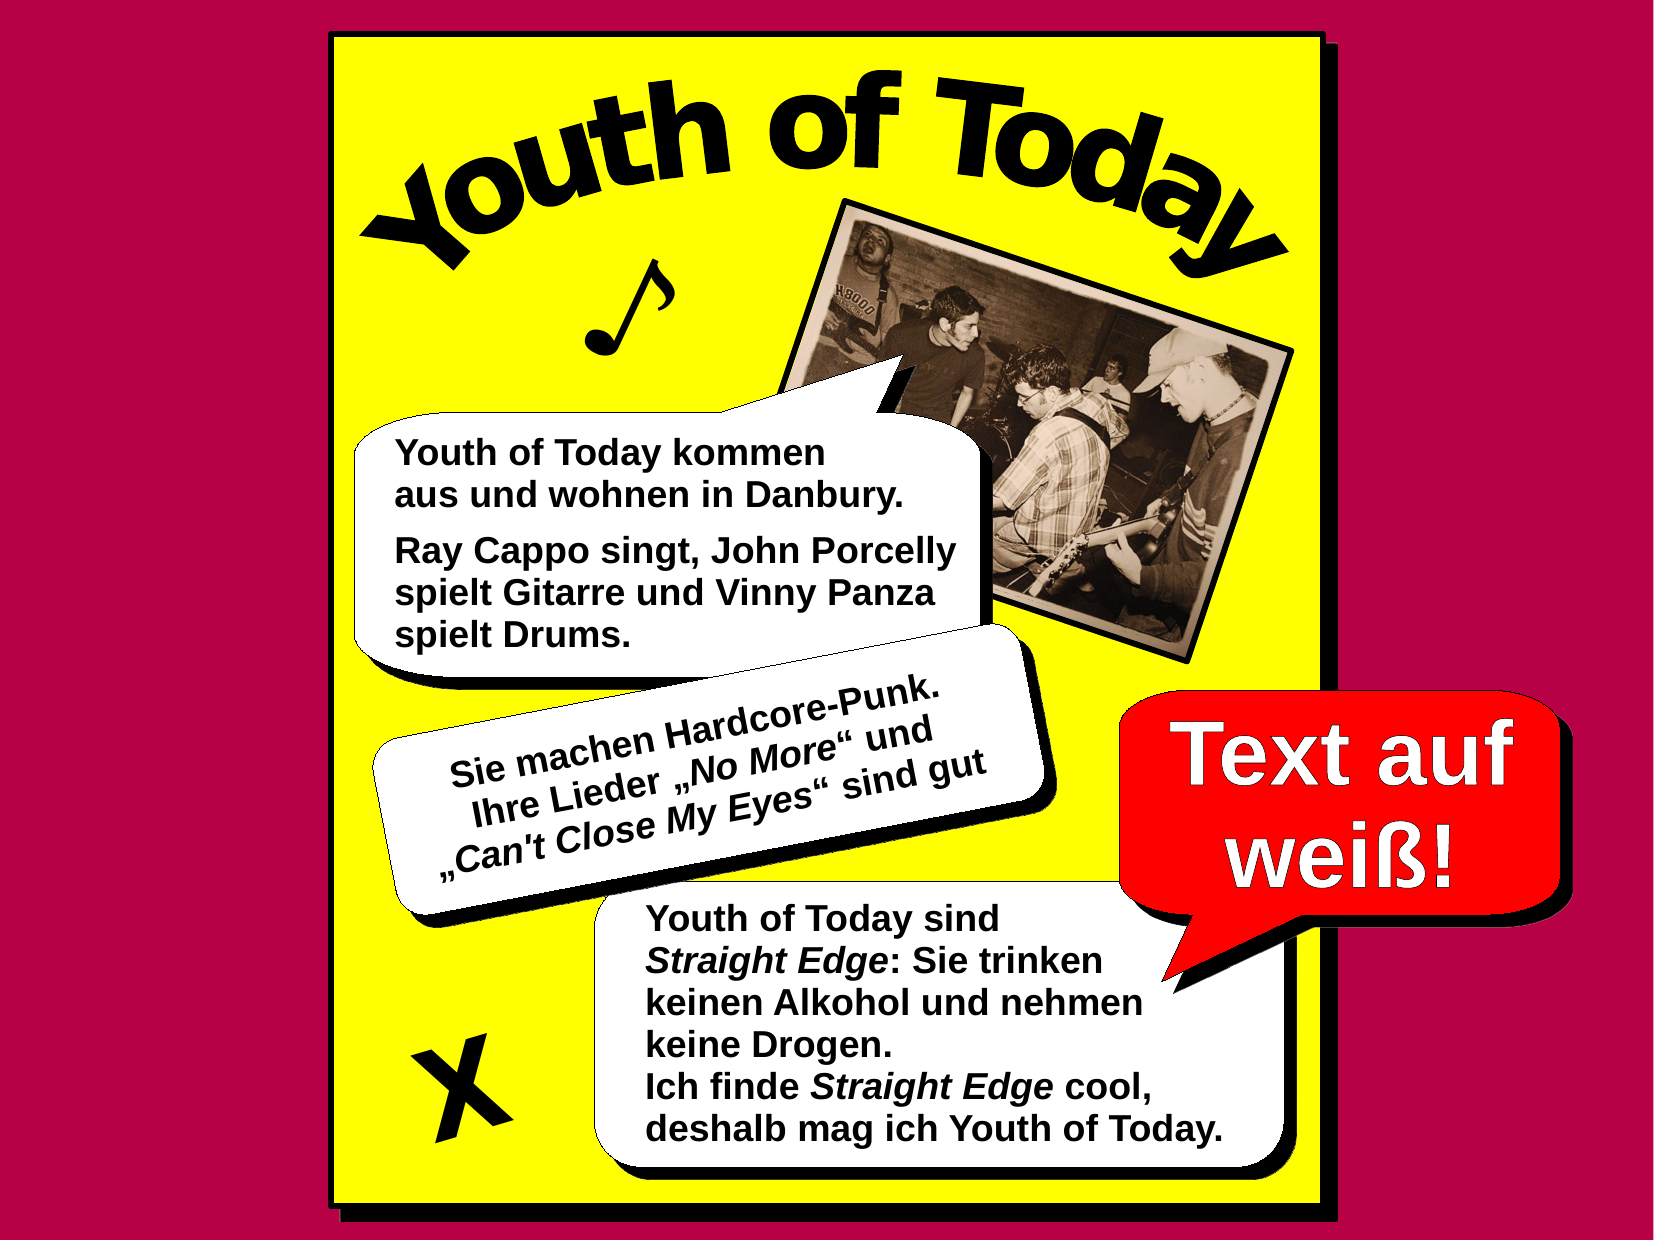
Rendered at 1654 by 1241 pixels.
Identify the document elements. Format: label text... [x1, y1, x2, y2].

text_box Youth of Today [1169, 189, 1288, 278]
text_box Youth of Today [445, 157, 524, 234]
text_box [330, 33, 1520, 1207]
text_box Youth of Today [514, 123, 601, 206]
text_box [1161, 924, 1284, 982]
text_box ♪ [540, 201, 729, 425]
text_box Youth of Today sind Straight Edge: Sie trinken keinen Alkohol und nehmen keine Drogen. Ich finde Straight Edge cool, deshalb mag ich Youth of Today. [630, 890, 1294, 1169]
text_box Youth of Today [648, 80, 730, 179]
text_box Youth of Today [770, 95, 847, 169]
text_box Youth of Today [936, 77, 1024, 177]
text_box [1552, 710, 1561, 895]
text_box Youth of Today [845, 70, 901, 168]
text_box X [384, 991, 560, 1185]
text_box Youth of Today [587, 96, 654, 185]
text_box Text auf weiß! [1131, 694, 1552, 924]
picture [783, 204, 1288, 658]
text_box Youth of Today [1142, 153, 1221, 243]
text_box Sie machen Hardcore-Punk. Ihre Lieder „No More“ und „Can't Close My Eyes“ sind gut [350, 637, 1056, 912]
text_box Youth of Today [996, 112, 1163, 212]
text_box Youth of Today kommen aus und wohnen in Danbury. Ray Cappo singt, John Porcelly spielt Gitarre und Vinny Panza spielt Drums. [379, 424, 991, 675]
text_box Youth of Today [360, 164, 470, 270]
